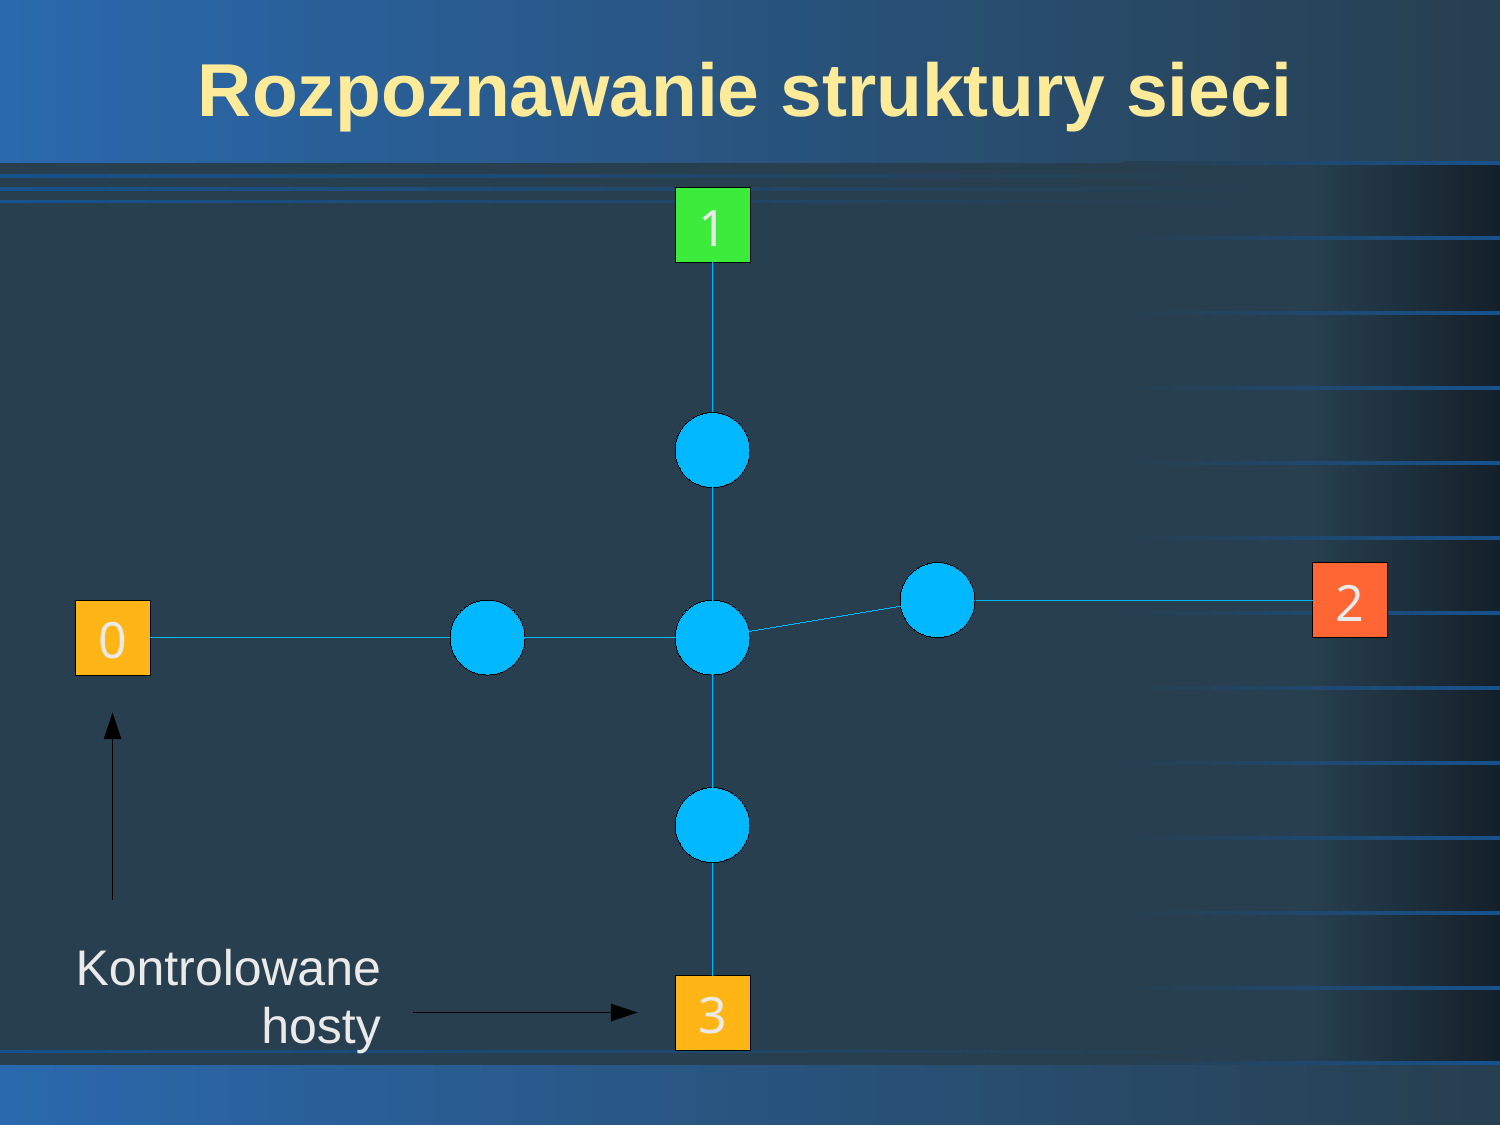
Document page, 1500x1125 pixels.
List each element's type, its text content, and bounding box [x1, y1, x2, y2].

text_box [900, 562, 976, 638]
text_box Kontrolowane hosty [75, 937, 376, 1052]
text_box 0 [75, 600, 151, 676]
text_box [450, 600, 526, 676]
text_box [675, 412, 751, 488]
text_box [675, 787, 751, 863]
title Rozpoznawanie struktury sieci [83, 24, 1409, 151]
text_box 2 [1312, 562, 1388, 638]
text_box 3 [675, 975, 751, 1051]
text_box 1 [675, 187, 751, 263]
text_box [675, 600, 751, 676]
